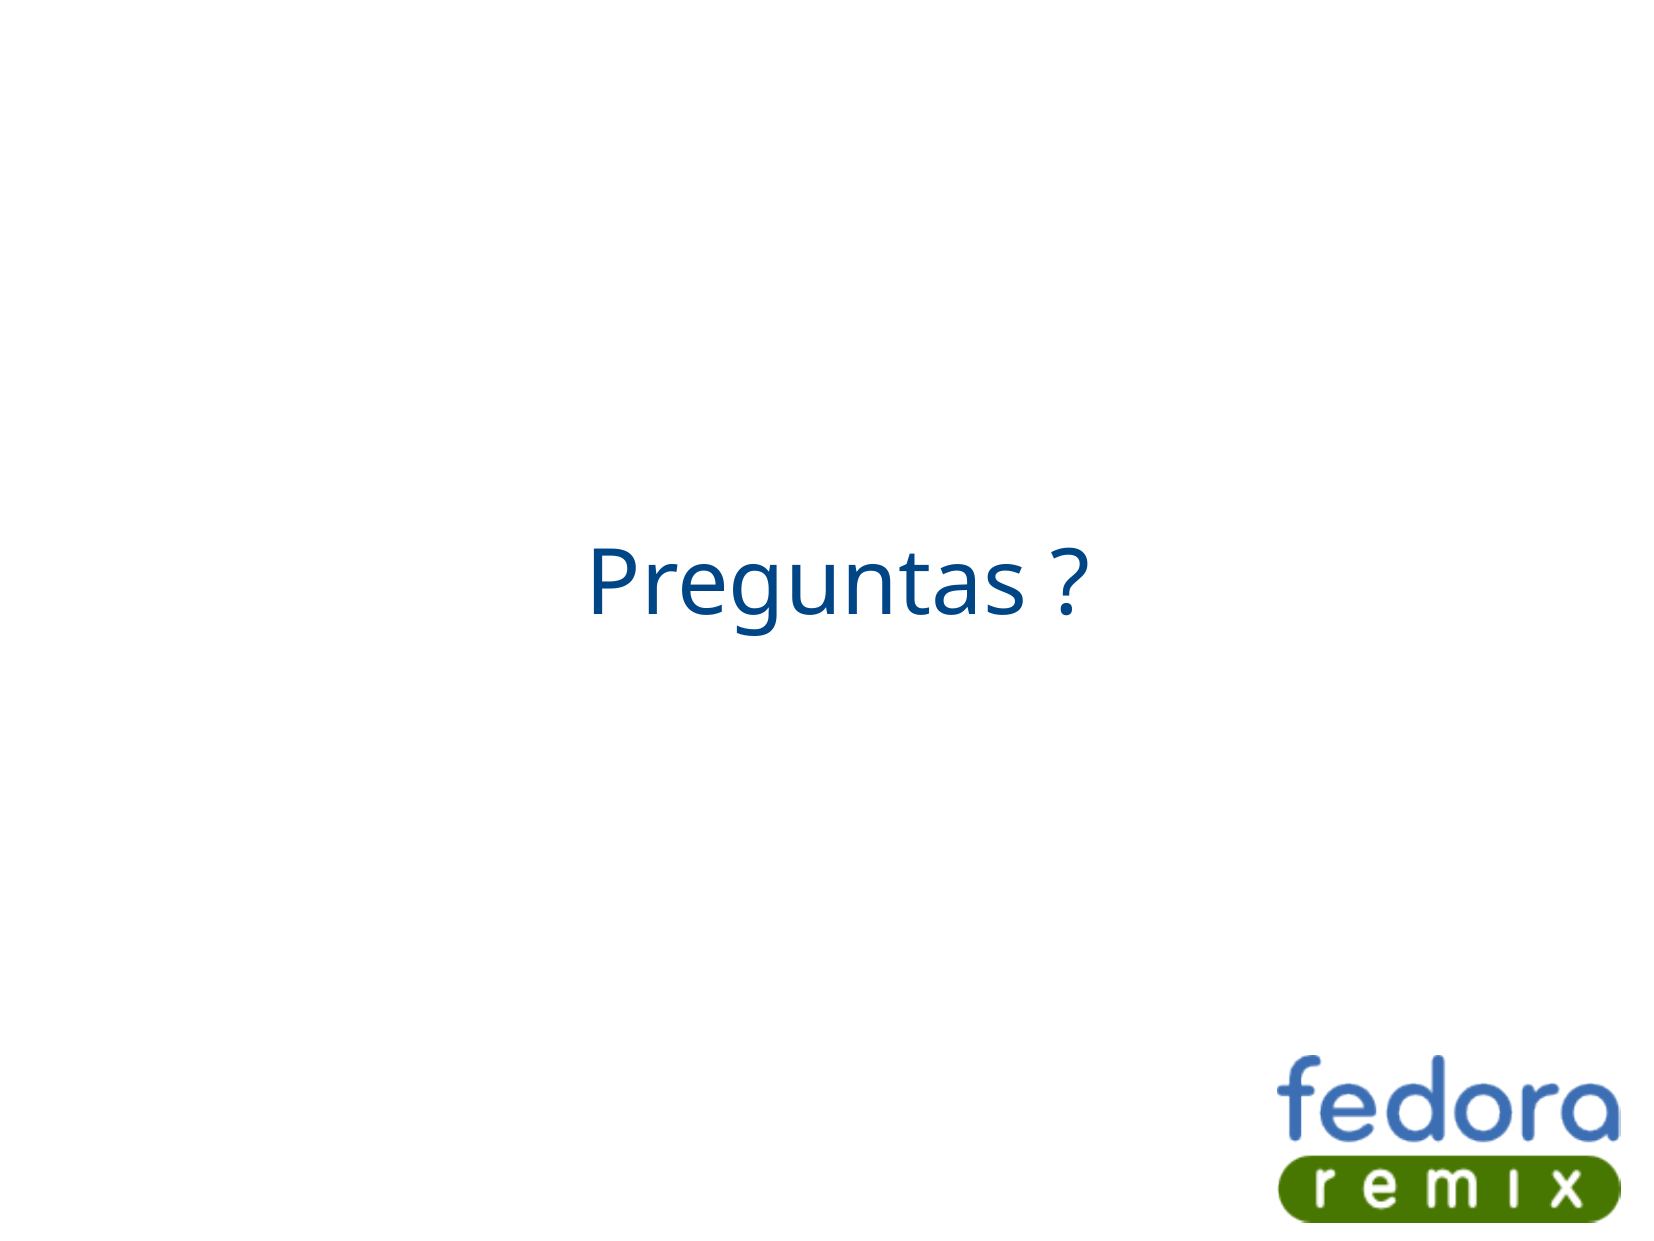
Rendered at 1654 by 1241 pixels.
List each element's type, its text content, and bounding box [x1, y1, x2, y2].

picture [1277, 1055, 1621, 1223]
title Preguntas ? [82, 56, 1571, 1102]
